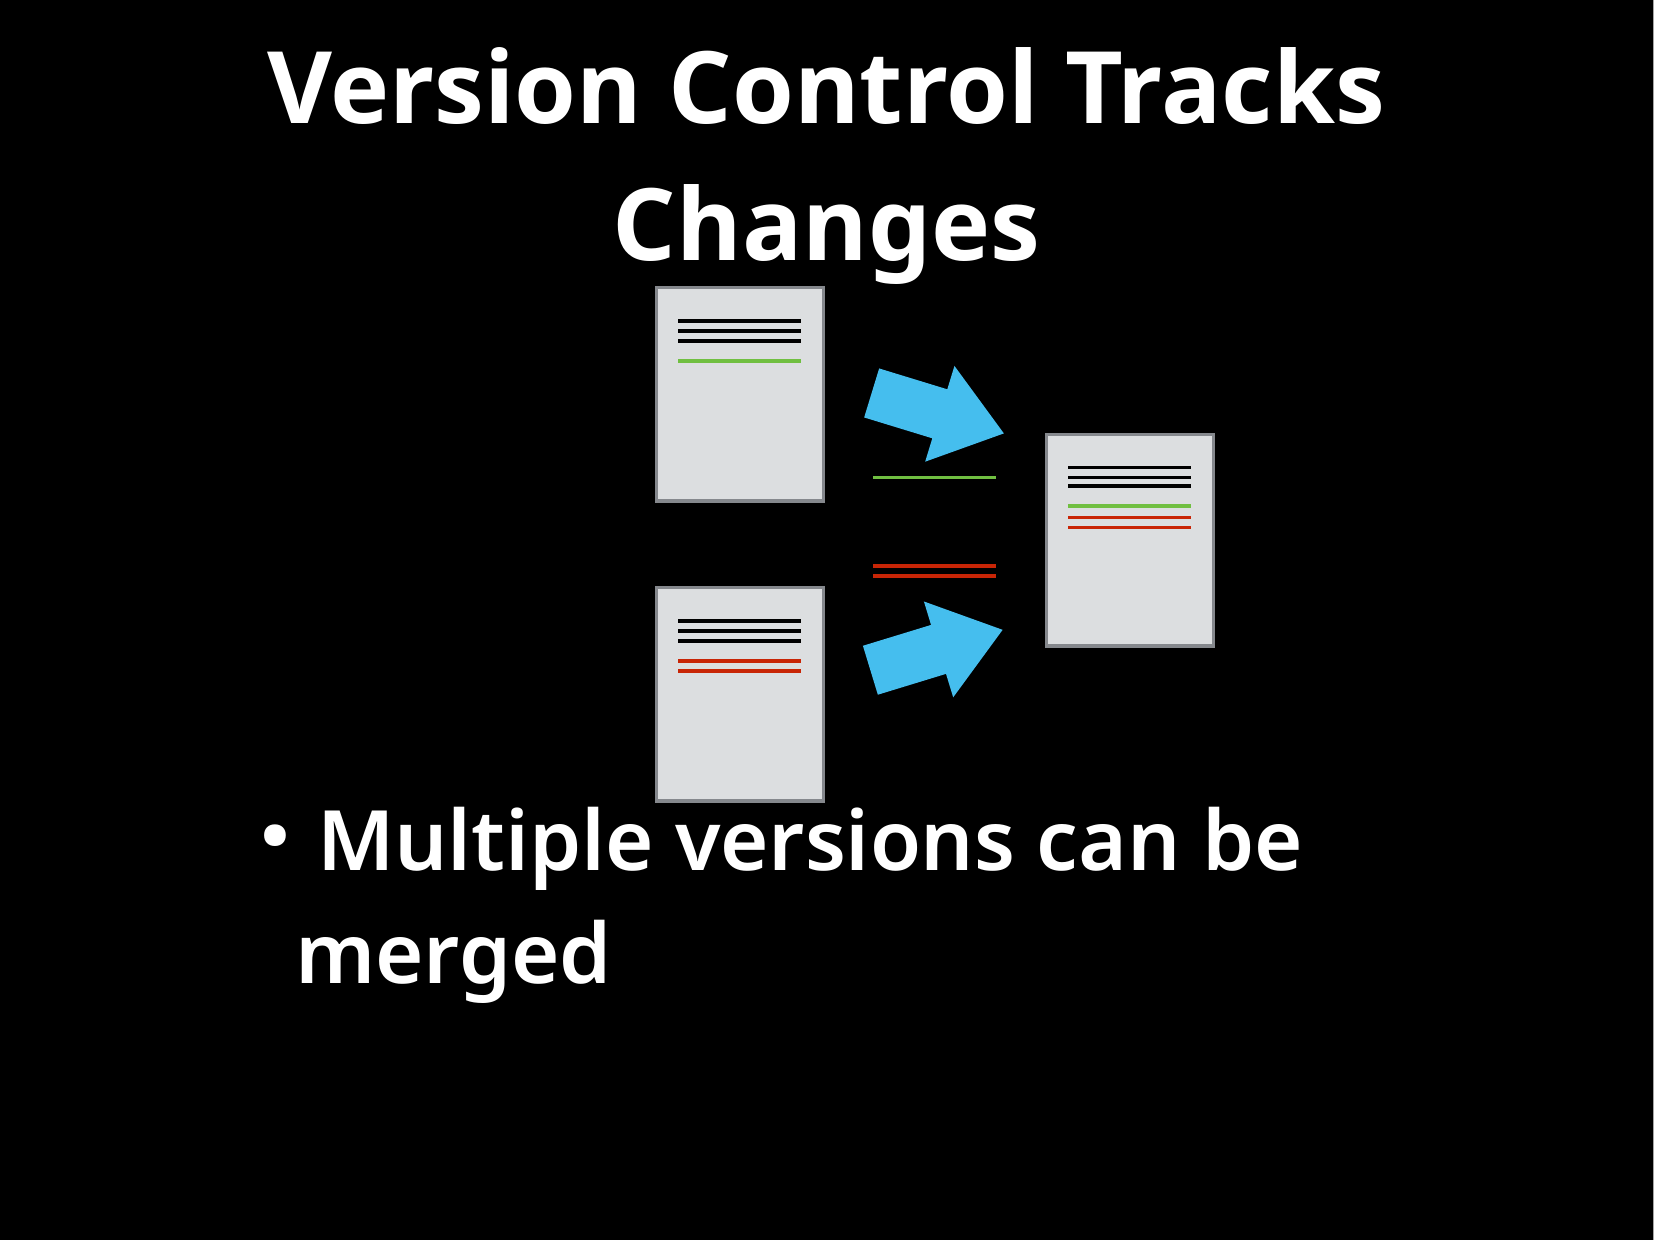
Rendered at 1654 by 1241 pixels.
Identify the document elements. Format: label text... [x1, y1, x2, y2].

title Version Control Tracks Changes [82, 49, 1571, 257]
picture [602, 218, 1268, 857]
text_box Multiple versions can be merged [82, 696, 1571, 1093]
